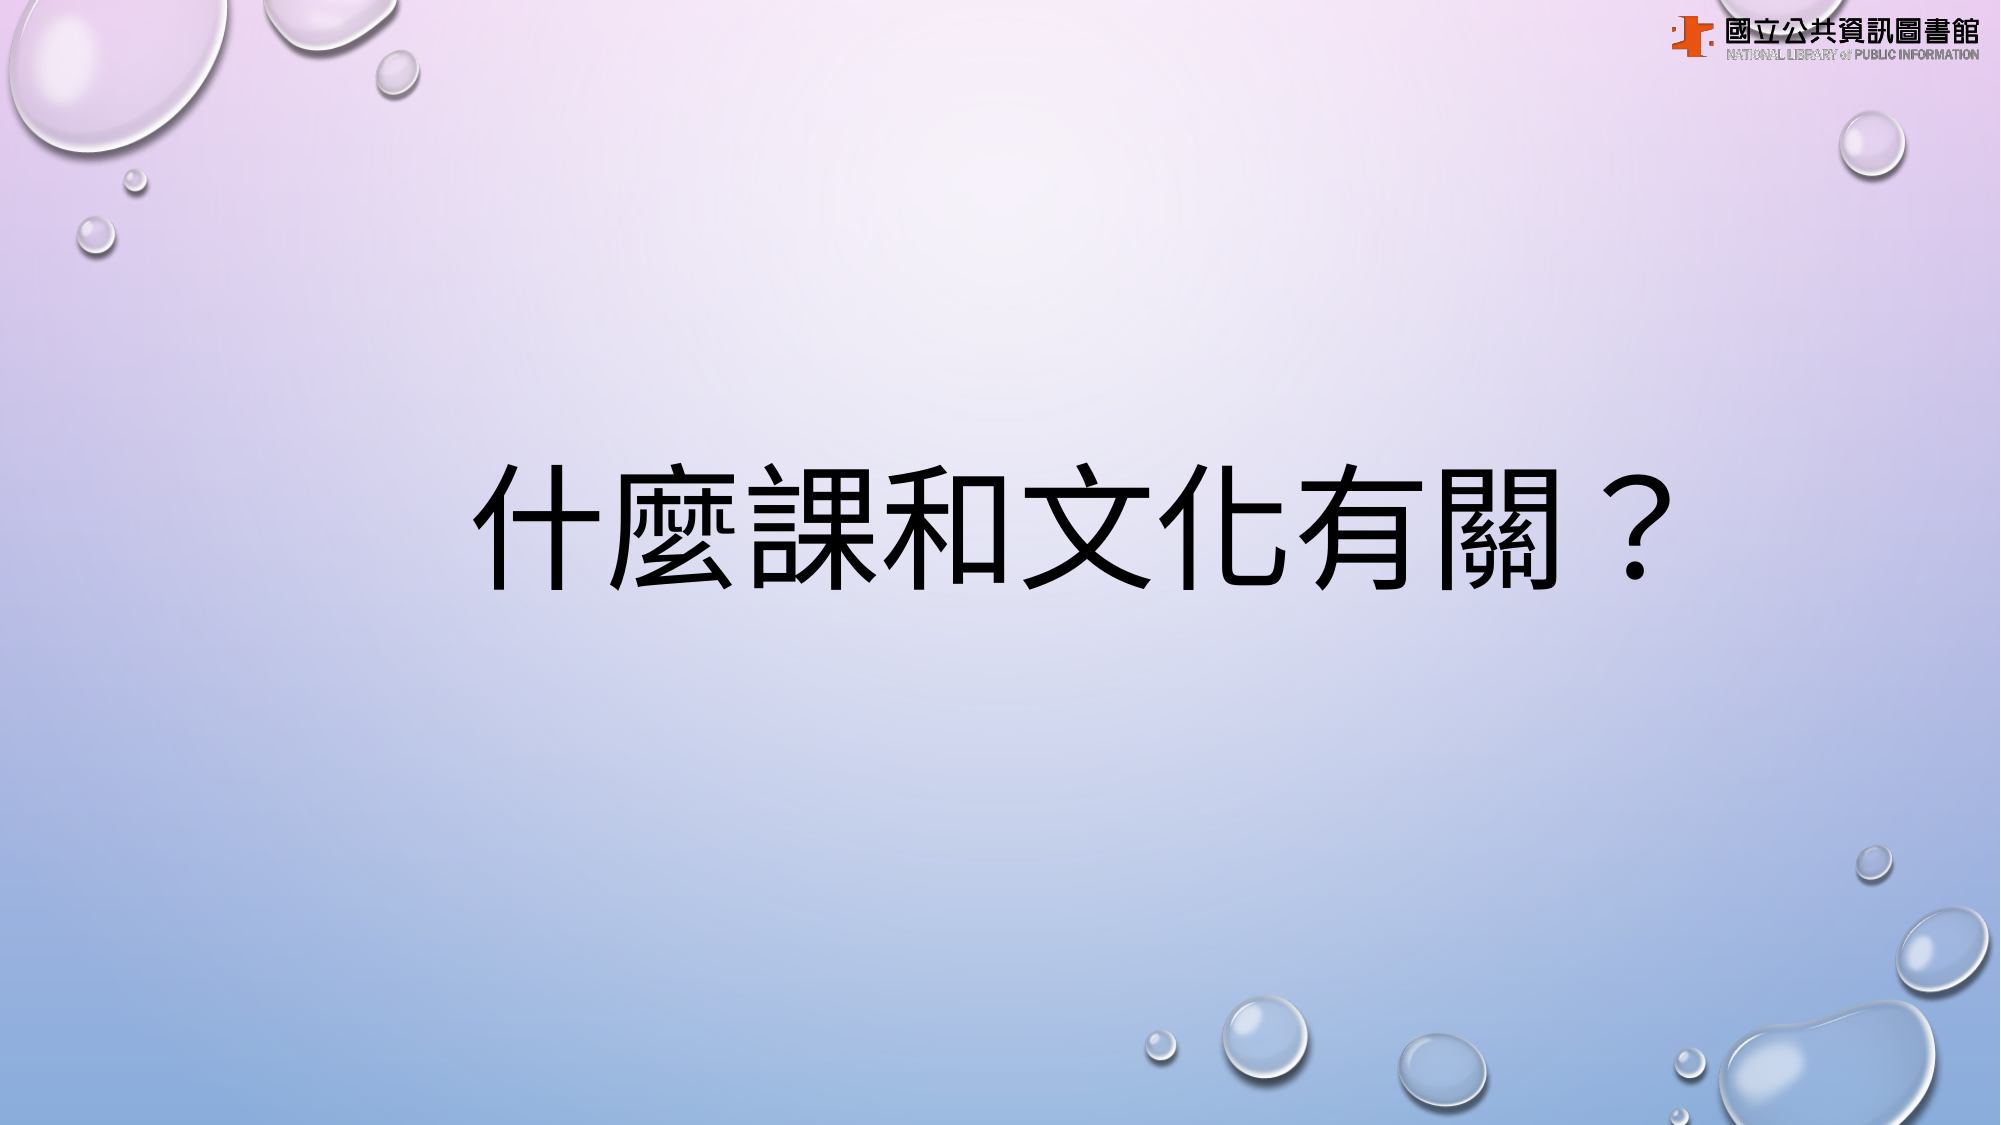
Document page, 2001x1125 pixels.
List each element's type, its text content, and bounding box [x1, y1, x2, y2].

picture [0, 0, 2000, 1125]
title 什麼課和文化有關？ [224, 116, 1950, 955]
